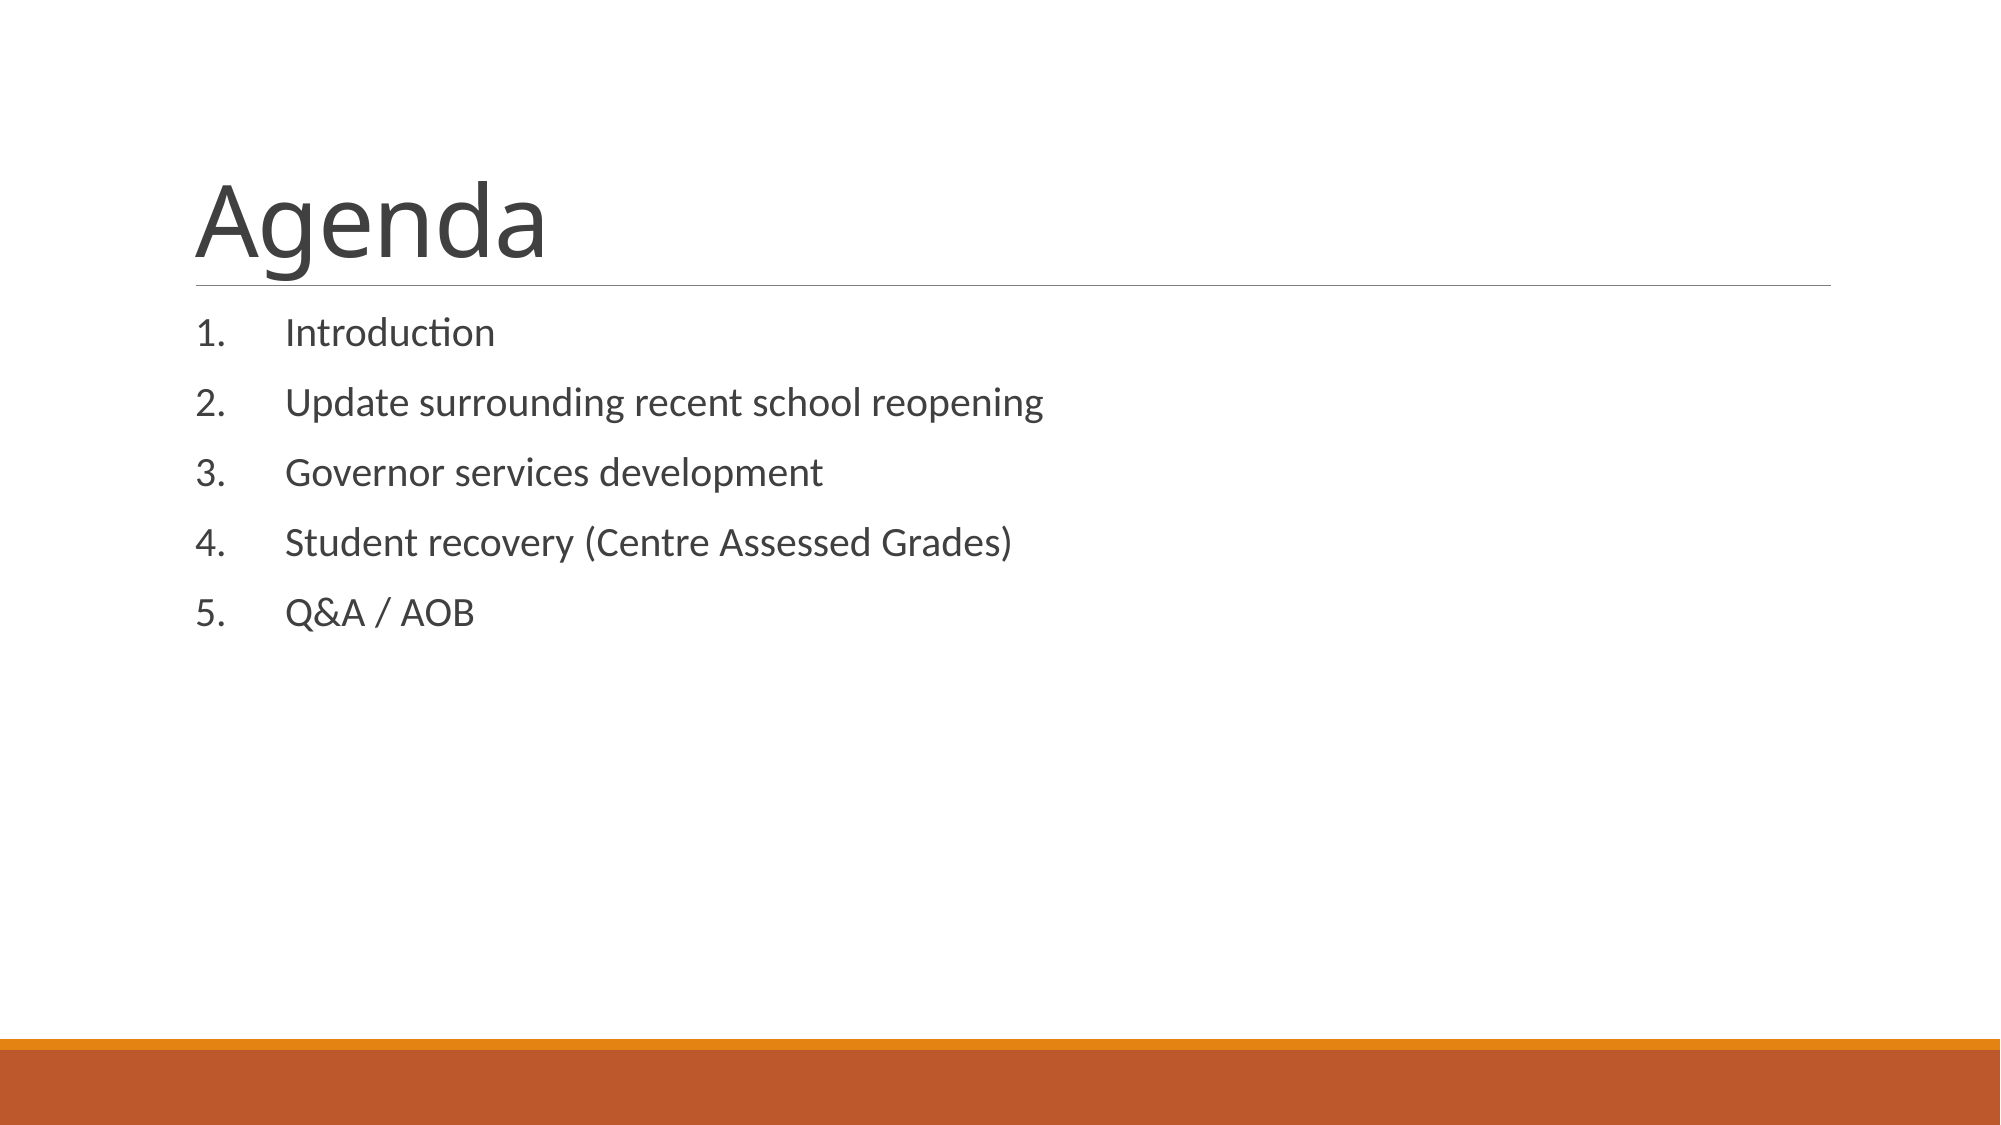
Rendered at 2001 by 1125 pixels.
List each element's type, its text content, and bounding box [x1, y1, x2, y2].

list 1. Introduction 2. Update surrounding recent school reopening 3. Governor services development 4. Student recovery (Centre Assessed Grades) 5. Q&A / AOB [180, 302, 1831, 963]
title Agenda [180, 47, 1831, 286]
